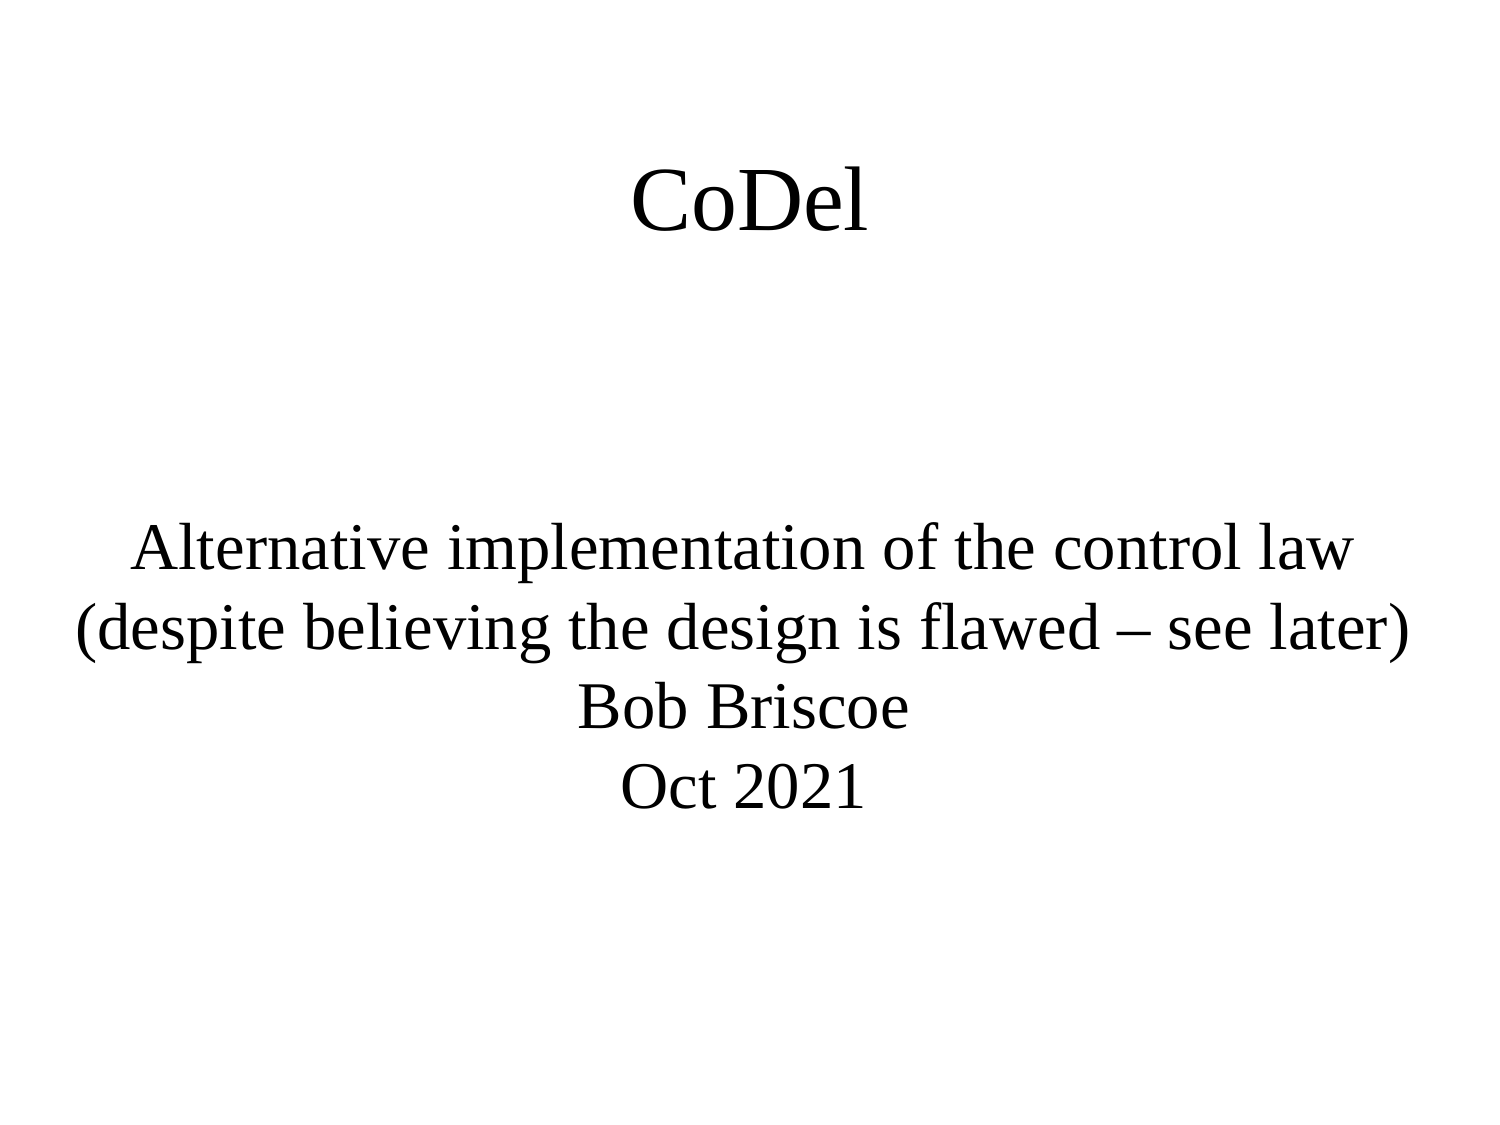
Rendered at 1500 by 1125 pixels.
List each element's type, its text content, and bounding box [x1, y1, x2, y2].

text_box Alternative implementation of the control law (despite believing the design is flawed – see later) Bob Briscoe Oct 2021 [53, 324, 1435, 1000]
text_box CoDel [112, 99, 1388, 288]
